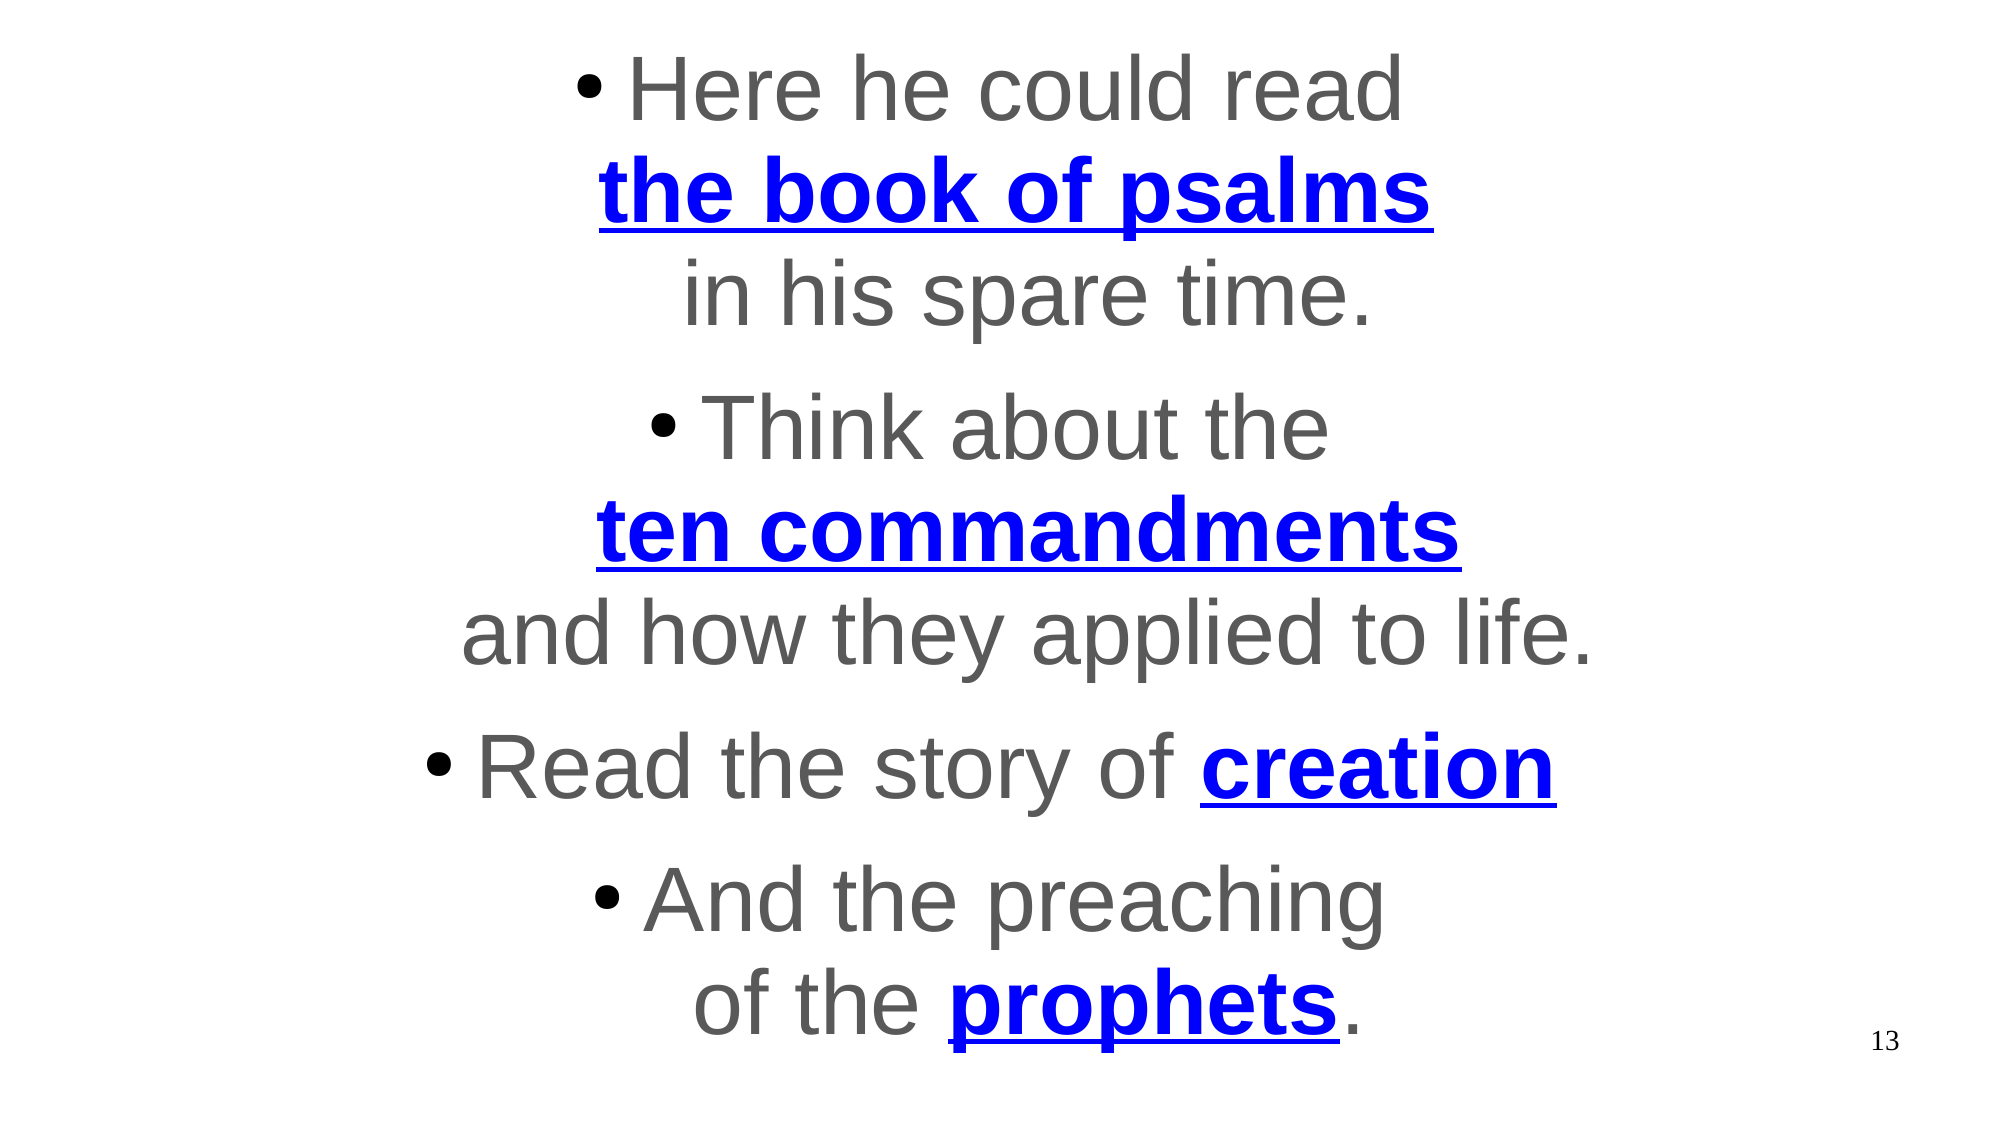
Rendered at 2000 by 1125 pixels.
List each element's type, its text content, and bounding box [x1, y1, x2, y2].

list Here he could read the book of psalms in his spare time. Think about the ten commandments and how they applied to life. Read the story of creation And the preaching of the prophets. [37, 37, 1951, 1088]
